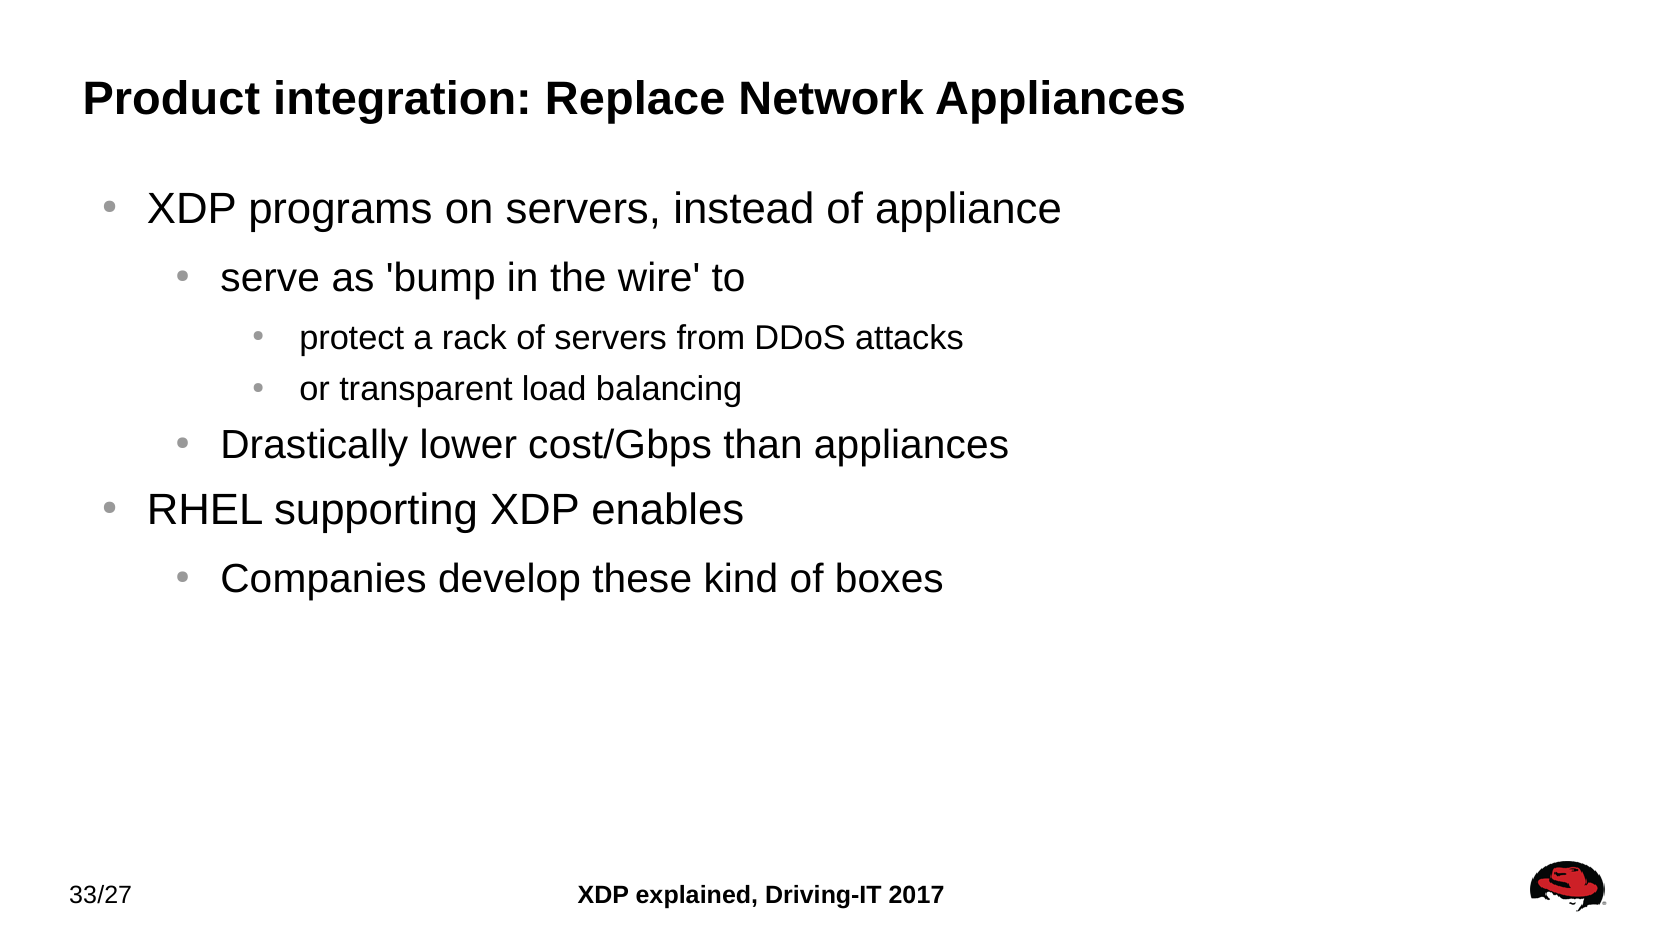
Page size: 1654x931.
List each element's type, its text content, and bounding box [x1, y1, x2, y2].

list XDP programs on servers, instead of appliance serve as 'bump in the wire' to protect a rack of servers from DDoS attacks or transparent load balancing Drastically lower cost/Gbps than appliances RHEL supporting XDP enables Companies develop these kind of boxes [86, 183, 1575, 779]
title Product integration: Replace Network Appliances [82, 28, 1571, 169]
picture [1529, 859, 1613, 918]
